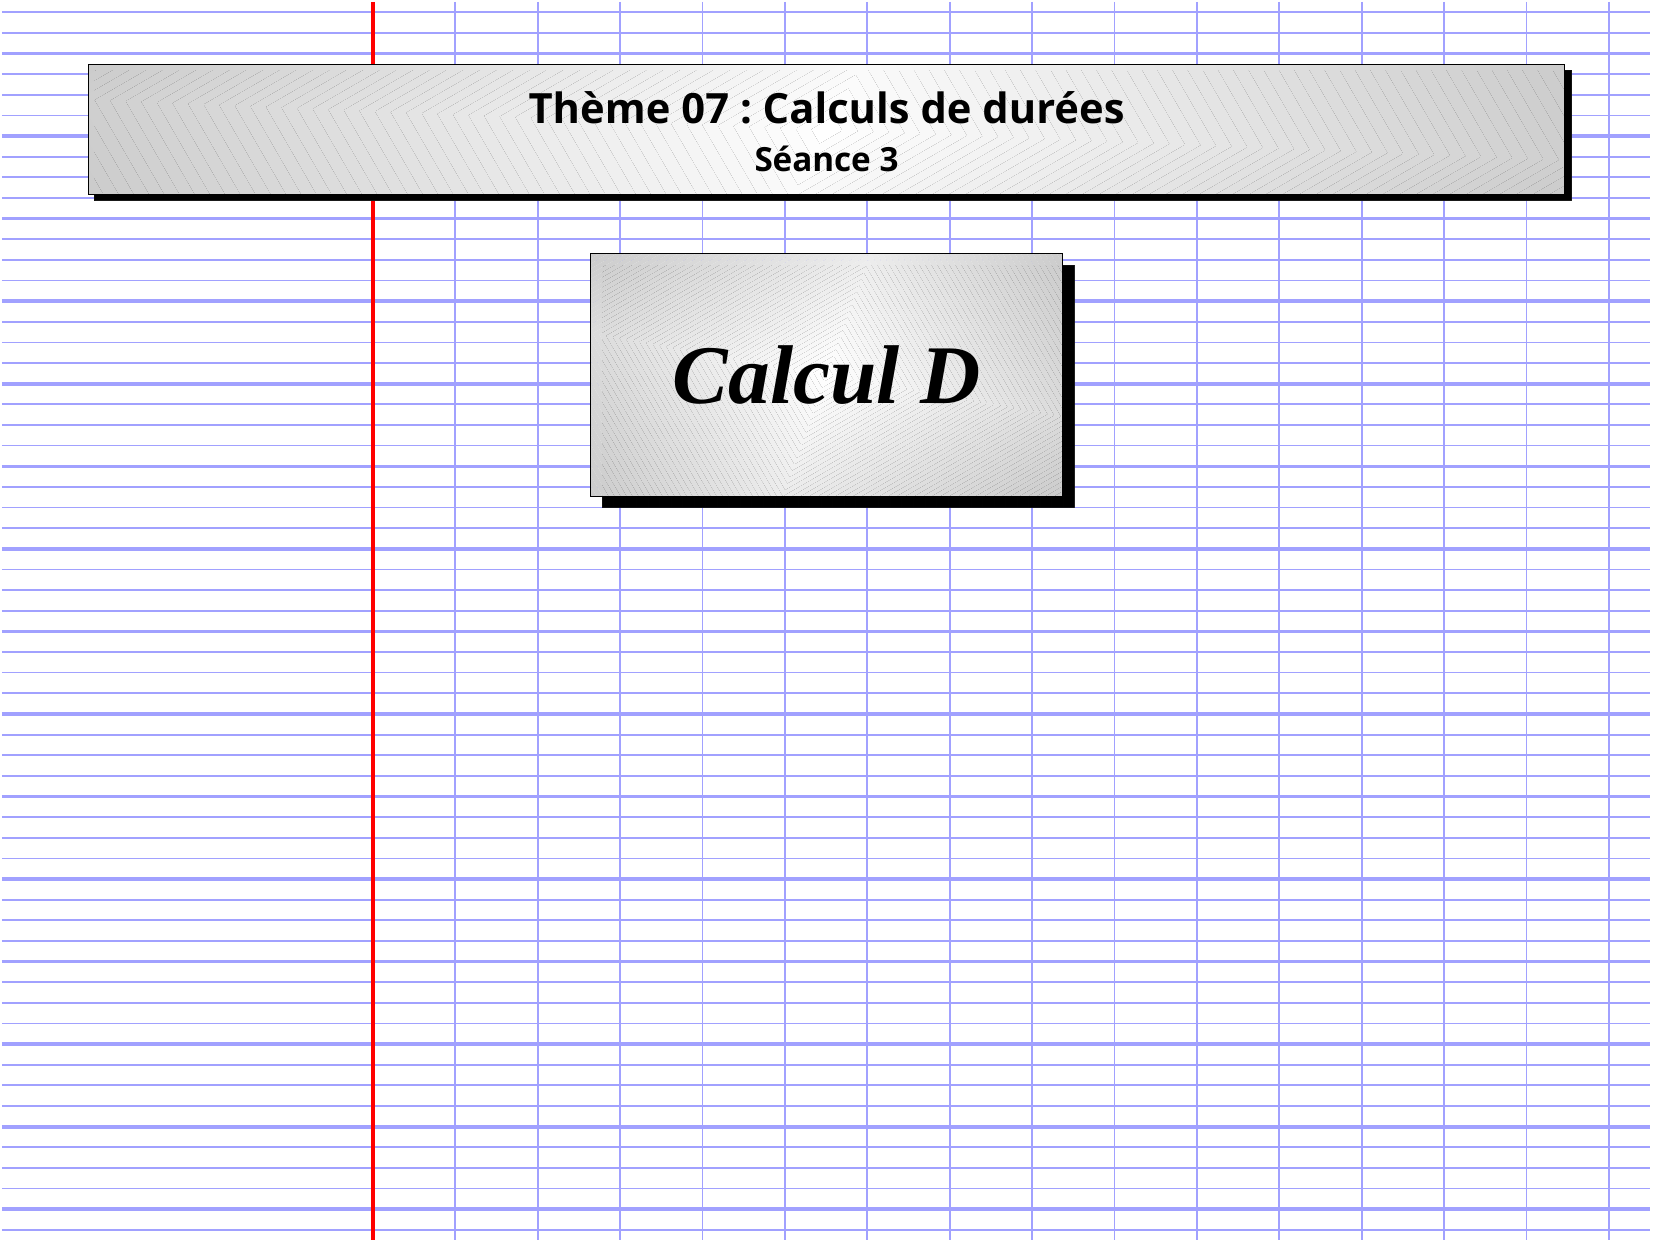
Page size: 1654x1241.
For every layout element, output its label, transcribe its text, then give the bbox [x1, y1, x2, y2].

text_box Thème 07 : Calculs de durées Séance 3 [88, 64, 1565, 195]
picture [0, 0, 1654, 1241]
text_box Calcul D [590, 253, 1063, 497]
